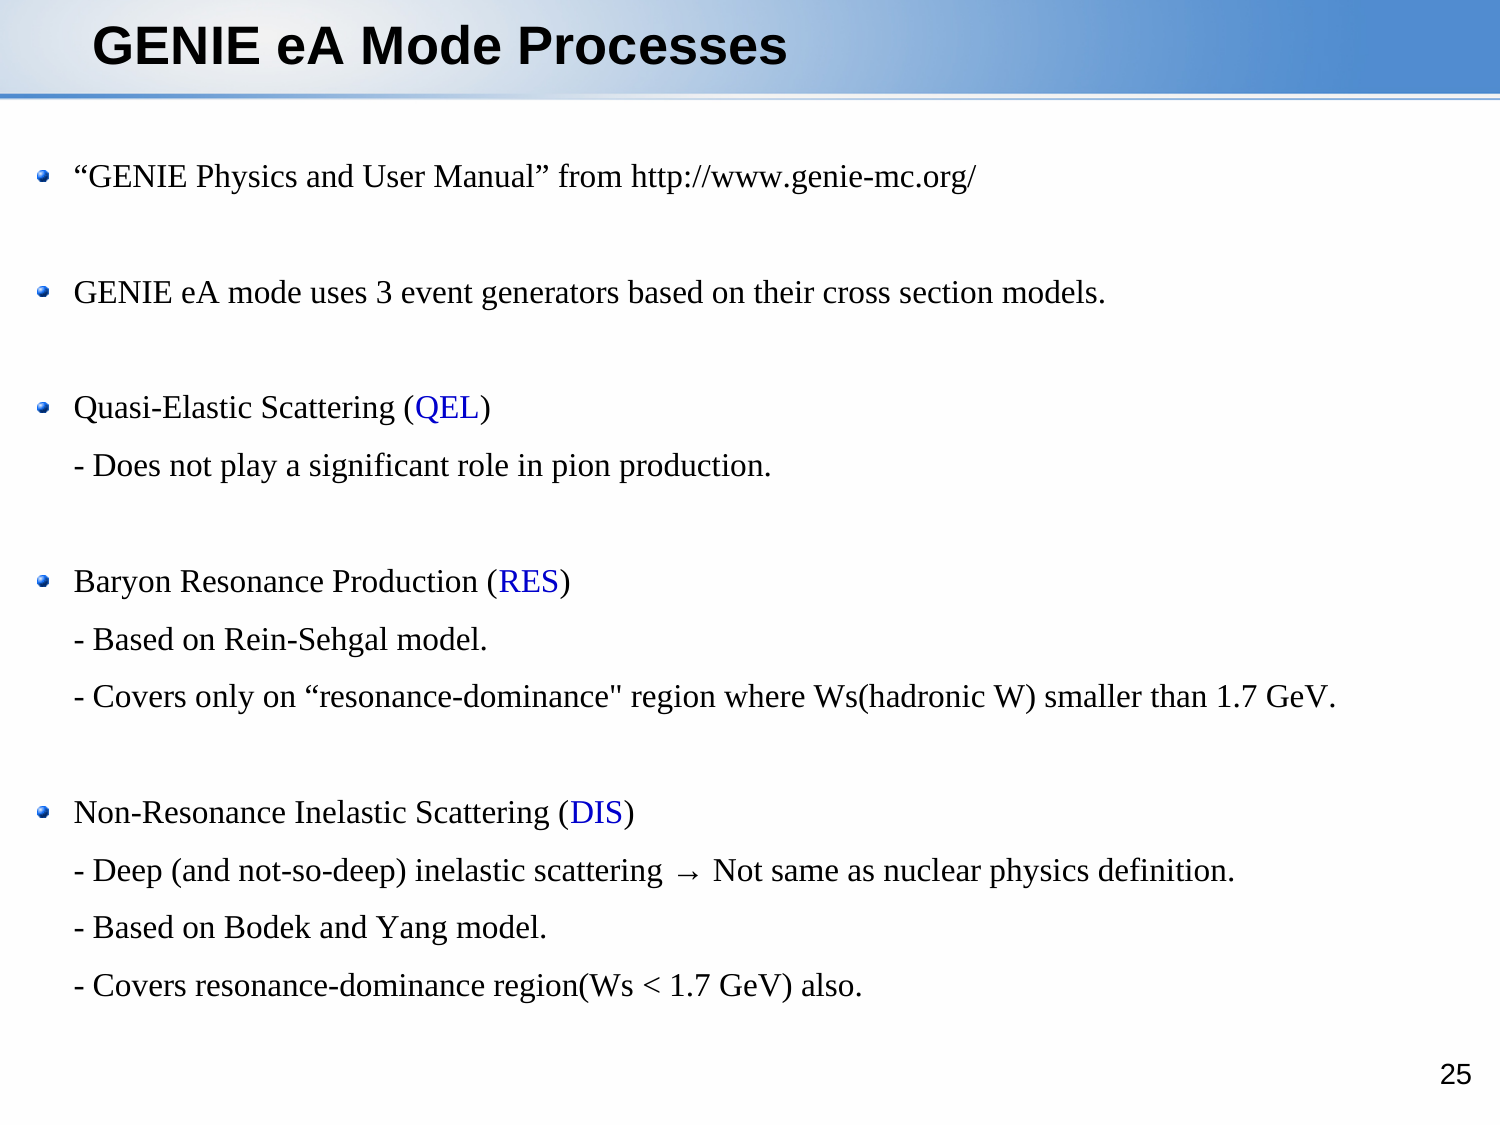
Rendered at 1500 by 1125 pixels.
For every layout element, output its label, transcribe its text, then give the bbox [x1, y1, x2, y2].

list “GENIE Physics and User Manual” from http://www.genie-mc.org/ GENIE eA mode uses 3 event generators based on their cross section models. Quasi-Elastic Scattering (QEL) - Does not play a significant role in pion production. Baryon Resonance Production (RES) - Based on Rein-Sehgal model. - Covers only on “resonance-dominance" region where Ws(hadronic W) smaller than 1.7 GeV. Non-Resonance Inelastic Scattering (DIS) - Deep (and not-so-deep) inelastic scattering → Not same as nuclear physics definition. - Based on Bodek and Yang model. - Covers resonance-dominance region(Ws < 1.7 GeV) also. [37, 157, 1463, 1005]
title GENIE eA Mode Processes [58, 0, 1457, 96]
picture [0, 0, 1500, 1125]
